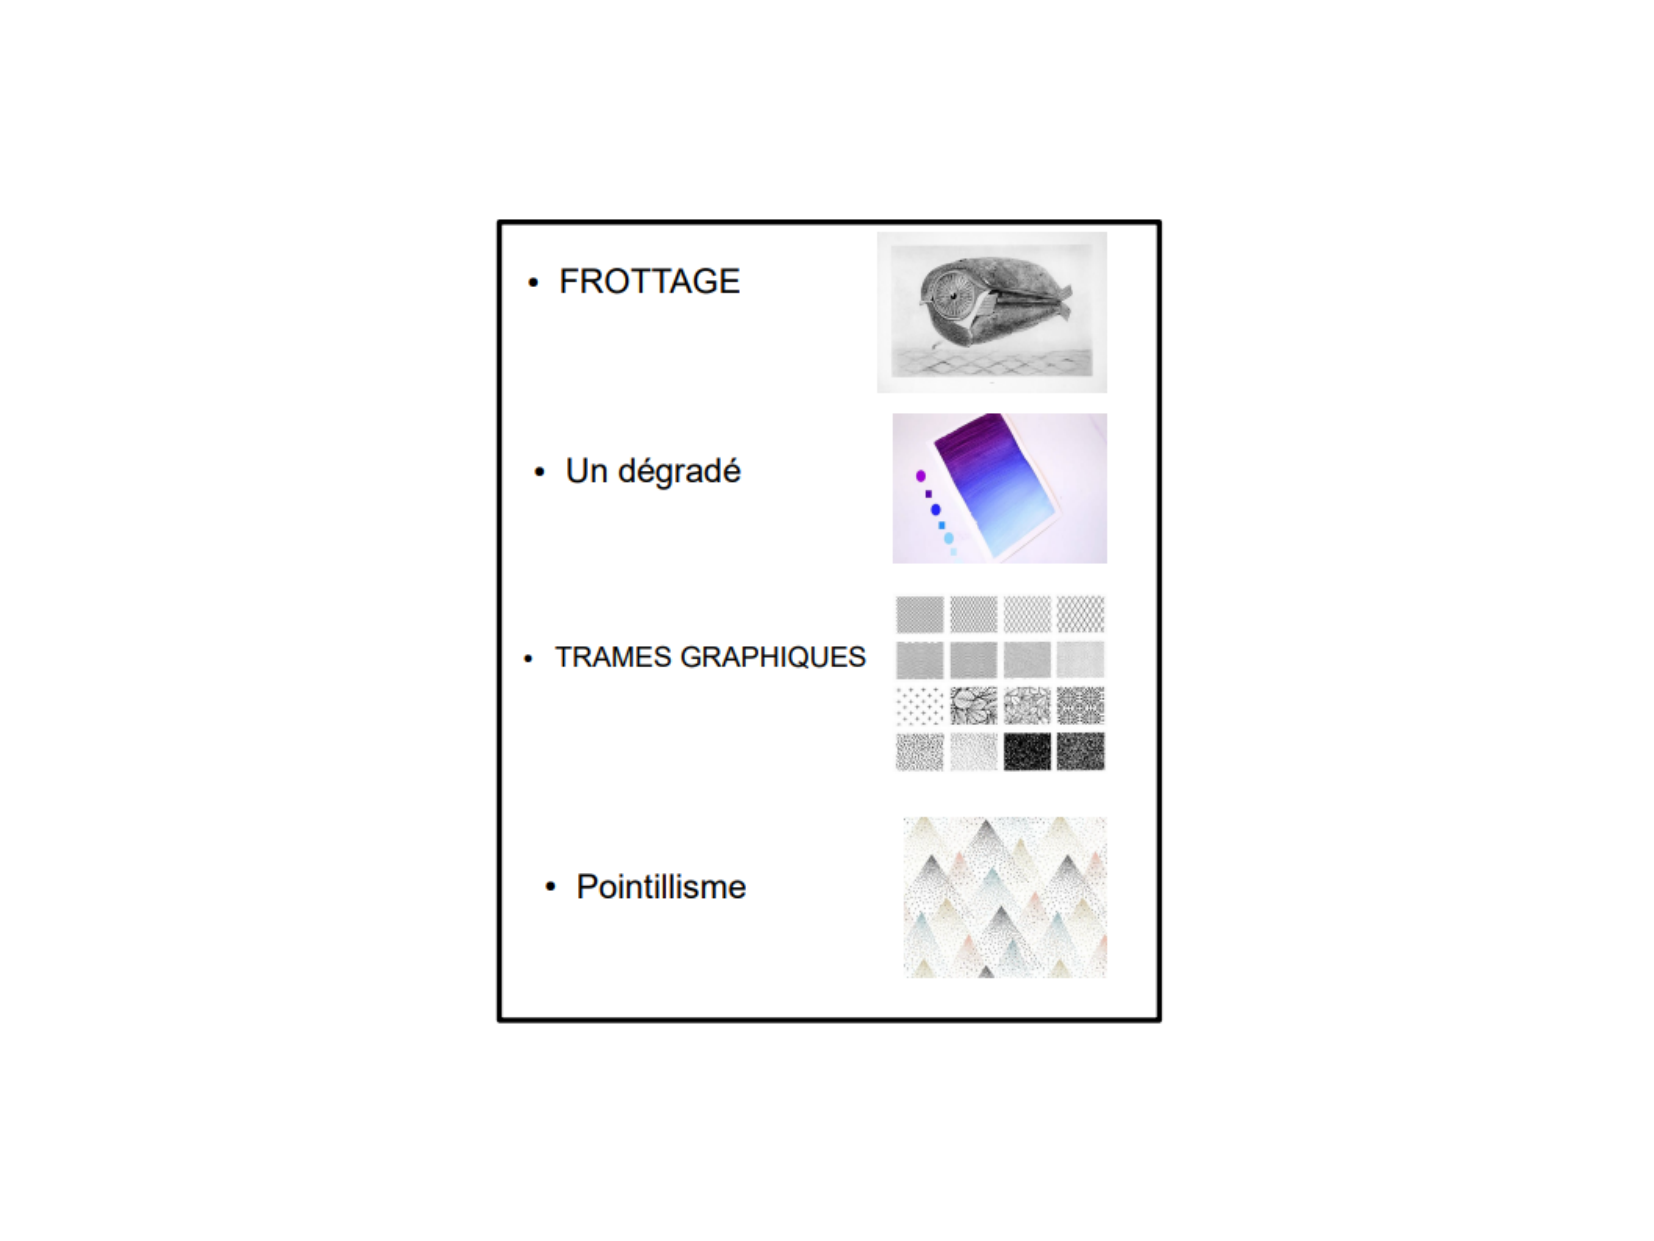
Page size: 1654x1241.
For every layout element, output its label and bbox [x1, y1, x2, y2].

picture [491, 215, 1170, 1030]
